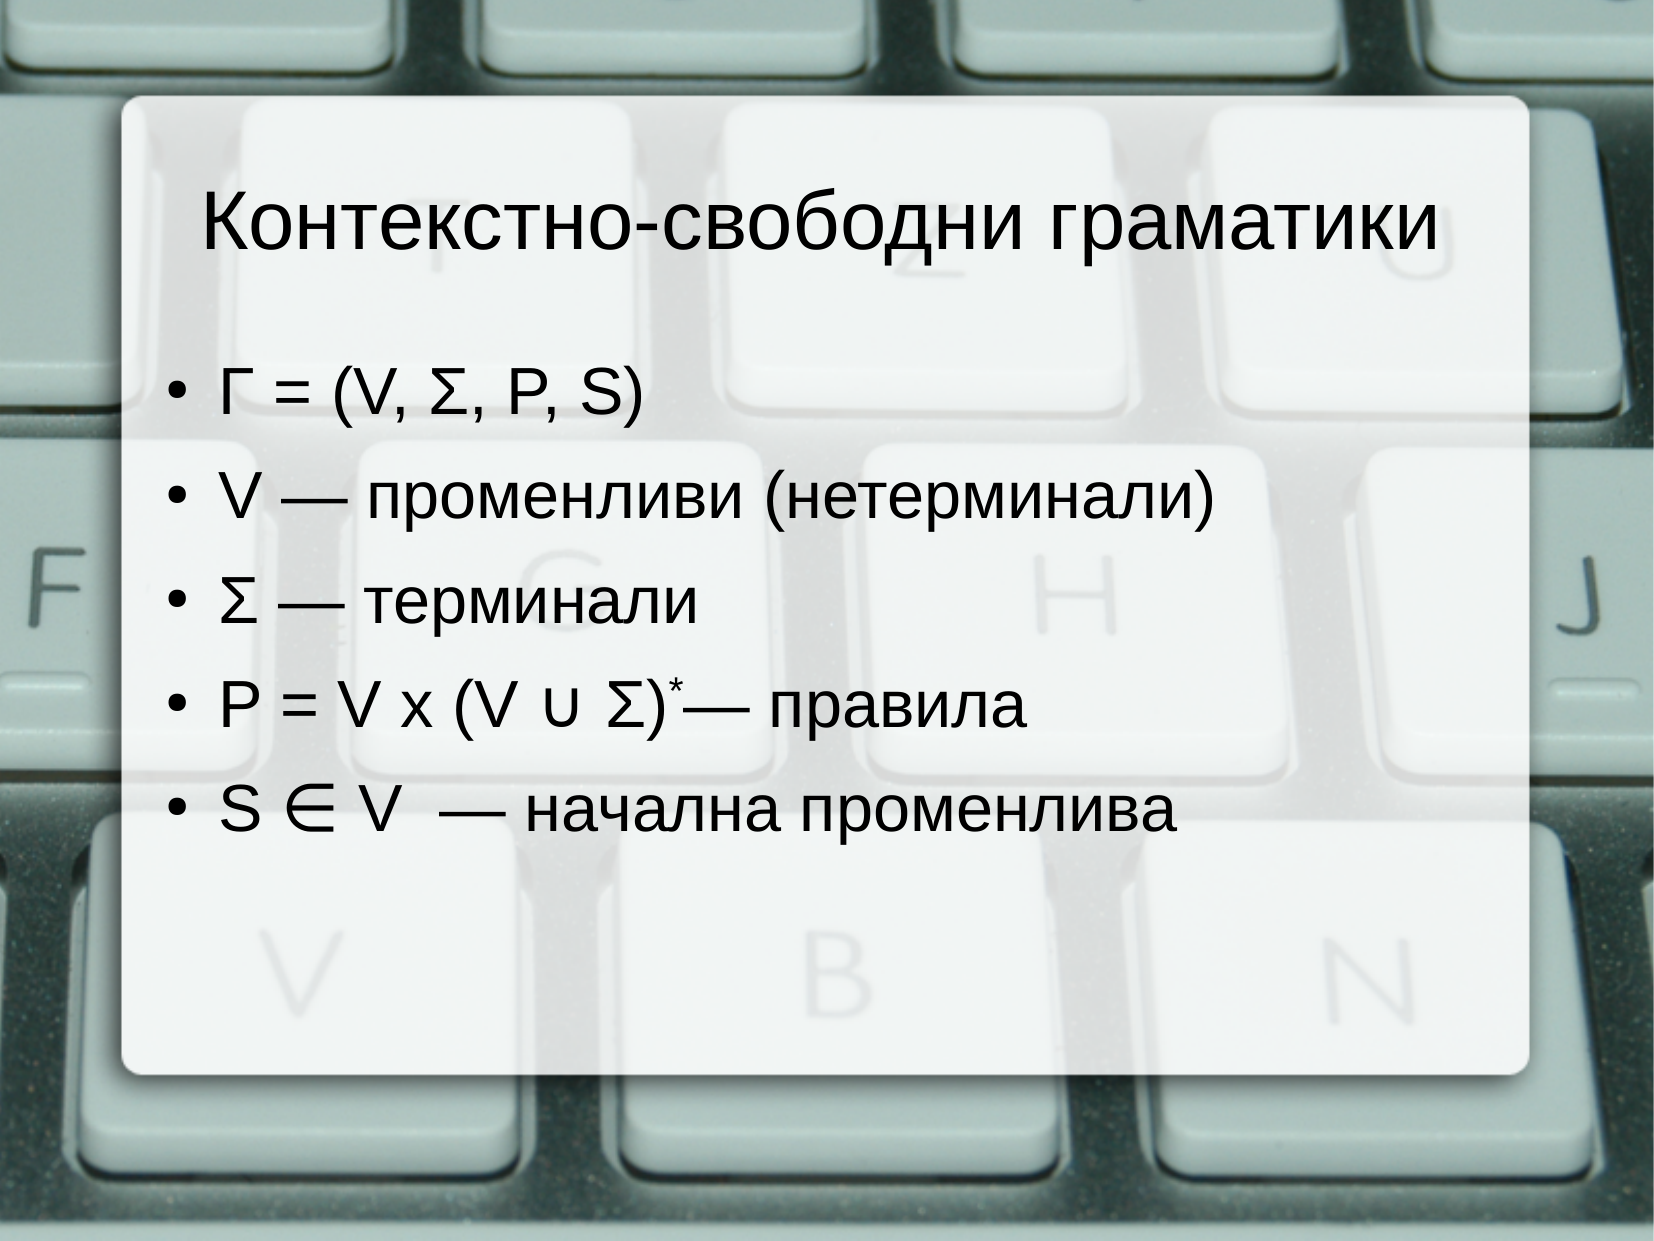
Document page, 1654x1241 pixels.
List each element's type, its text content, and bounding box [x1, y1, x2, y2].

title Контекстно-свободни граматики [135, 117, 1506, 325]
list Γ = (V, Σ, P, S) V — променливи (нетерминали) Σ — терминали P = V x (V ∪ Σ)*— правила S ∈ V — начална променлива [147, 354, 1506, 1074]
picture [0, 0, 1654, 1241]
